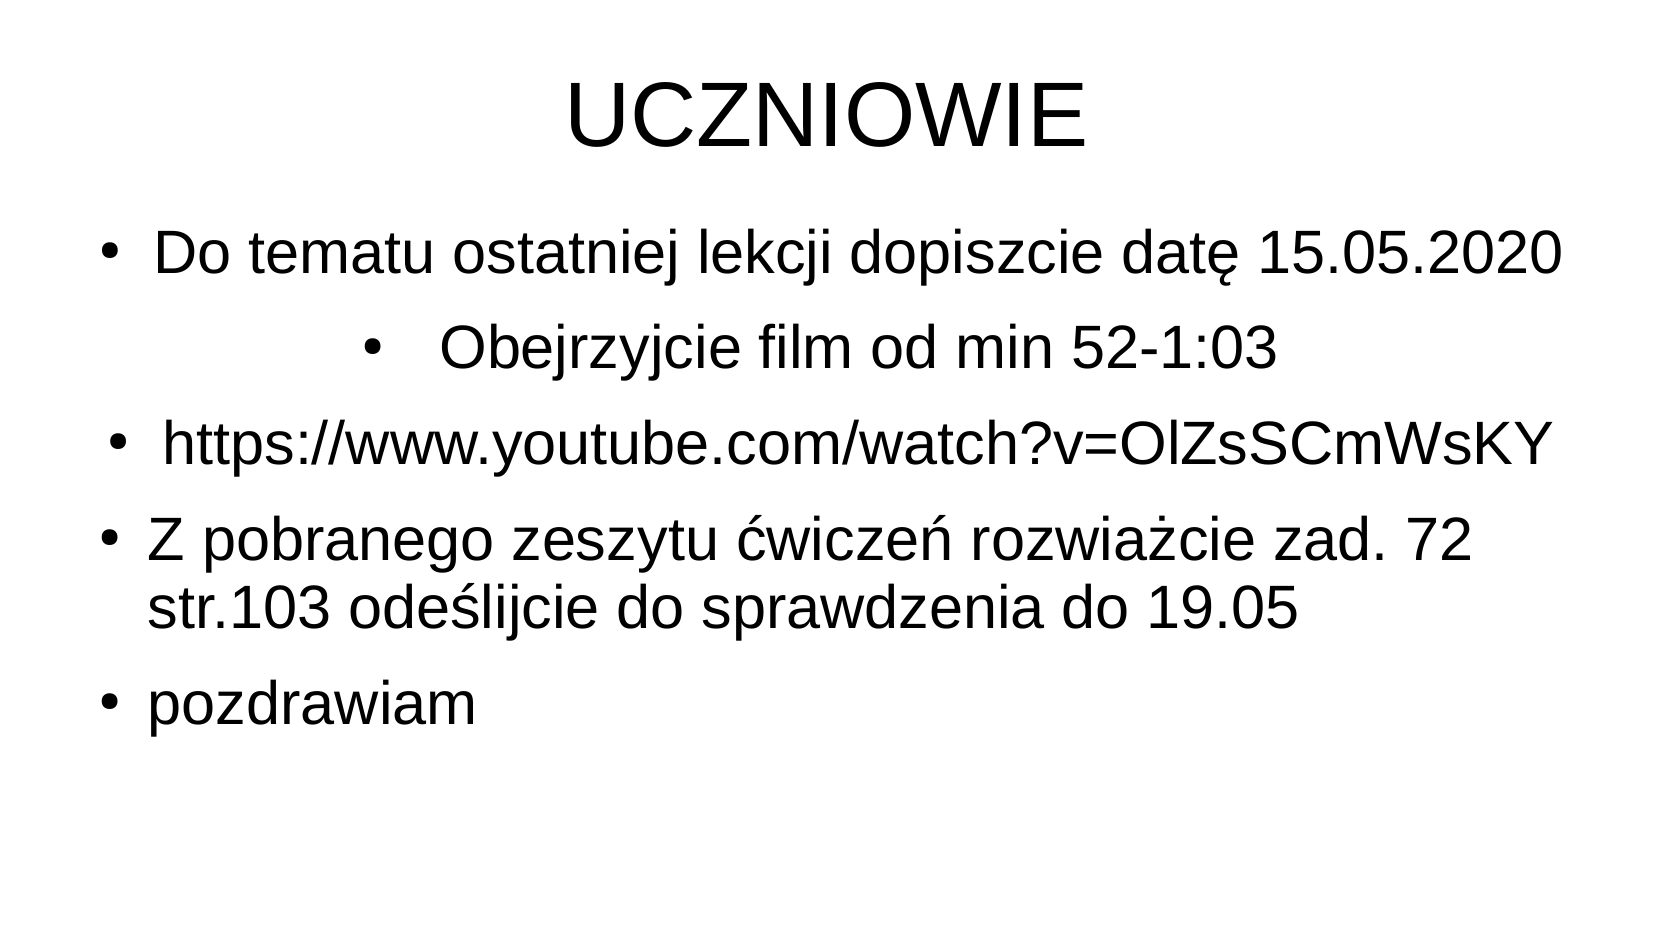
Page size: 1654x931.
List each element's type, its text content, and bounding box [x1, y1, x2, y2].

list Do tematu ostatniej lekcji dopiszcie datę 15.05.2020 Obejrzyjcie film od min 52-1:03 https://www.youtube.com/watch?v=OlZsSCmWsKY Z pobranego zeszytu ćwiczeń rozwiażcie zad. 72 str.103 odeślijcie do sprawdzenia do 19.05 pozdrawiam [82, 217, 1571, 758]
title UCZNIOWIE [82, 37, 1571, 193]
